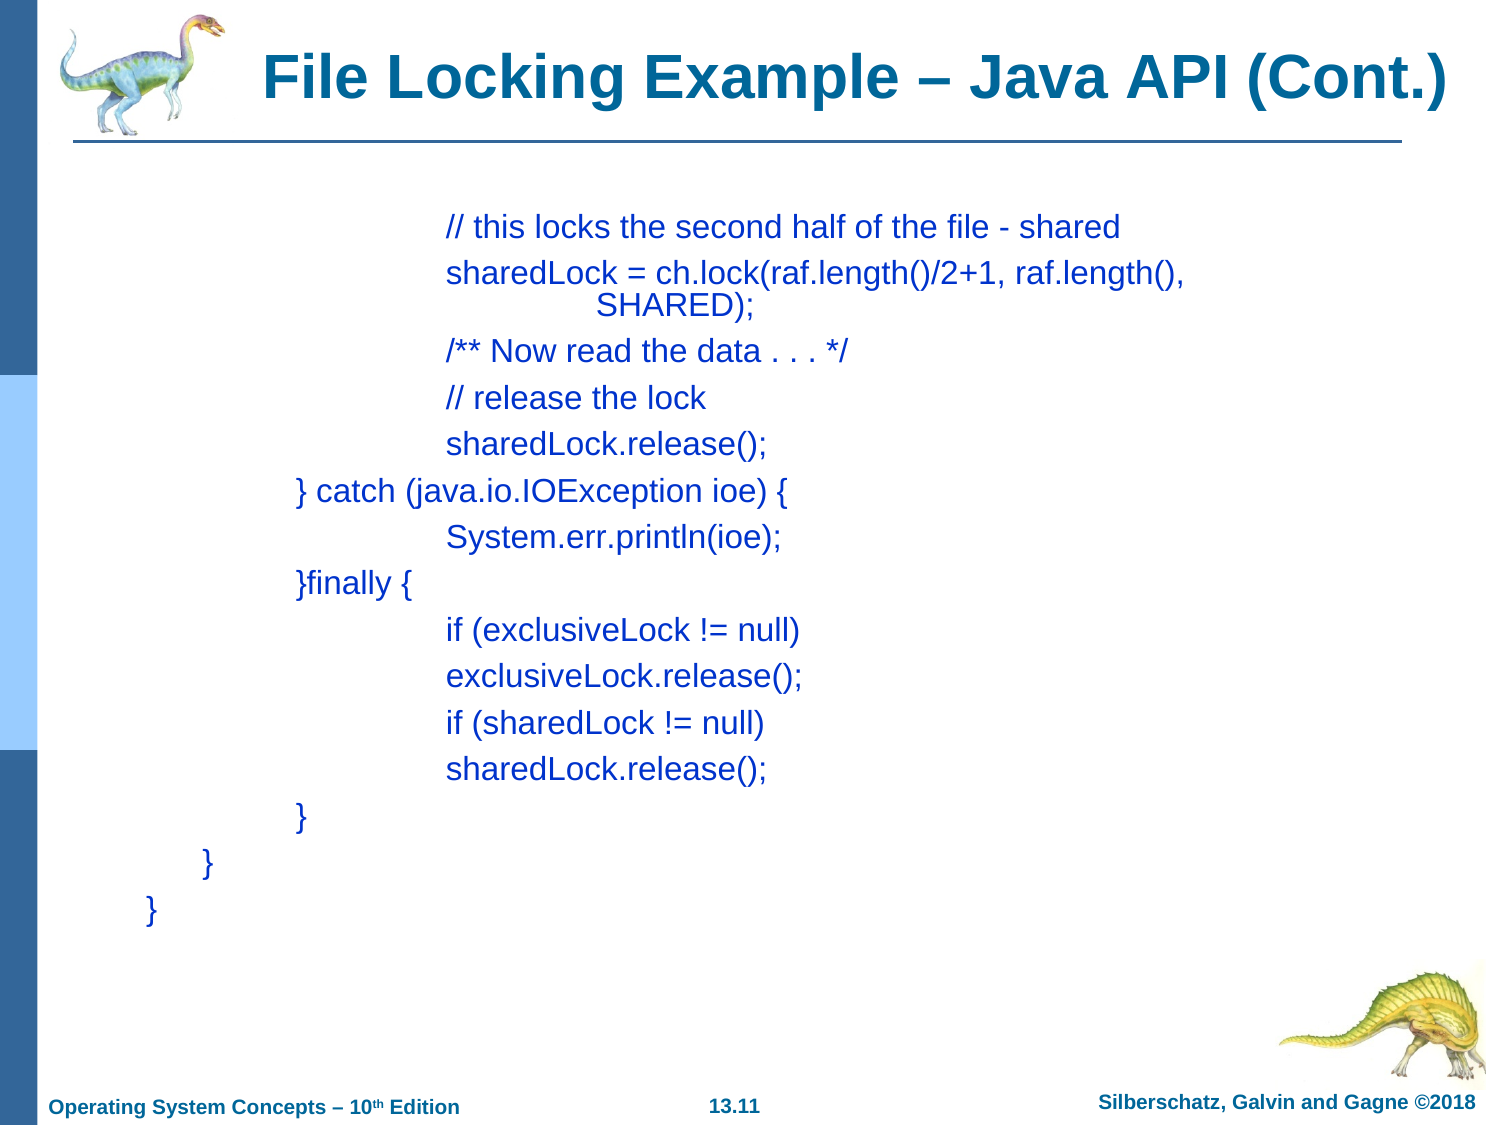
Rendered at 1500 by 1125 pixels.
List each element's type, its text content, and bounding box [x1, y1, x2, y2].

picture [1275, 959, 1486, 1090]
picture [1415, 1094, 1423, 1099]
list // this locks the second half of the file - shared sharedLock = ch.lock(raf.length()/2+1, raf.length(), SHARED); /** Now read the data . . . */ // release the lock sharedLock.release(); } catch (java.io.IOException ioe) { System.err.println(ioe); }finally { if (exclusiveLock != null) exclusiveLock.release(); if (sharedLock != null) sharedLock.release(); } } } [130, 205, 1320, 1070]
picture [46, 0, 243, 149]
title File Locking Example – Java API (Cont.) [199, 24, 1500, 119]
